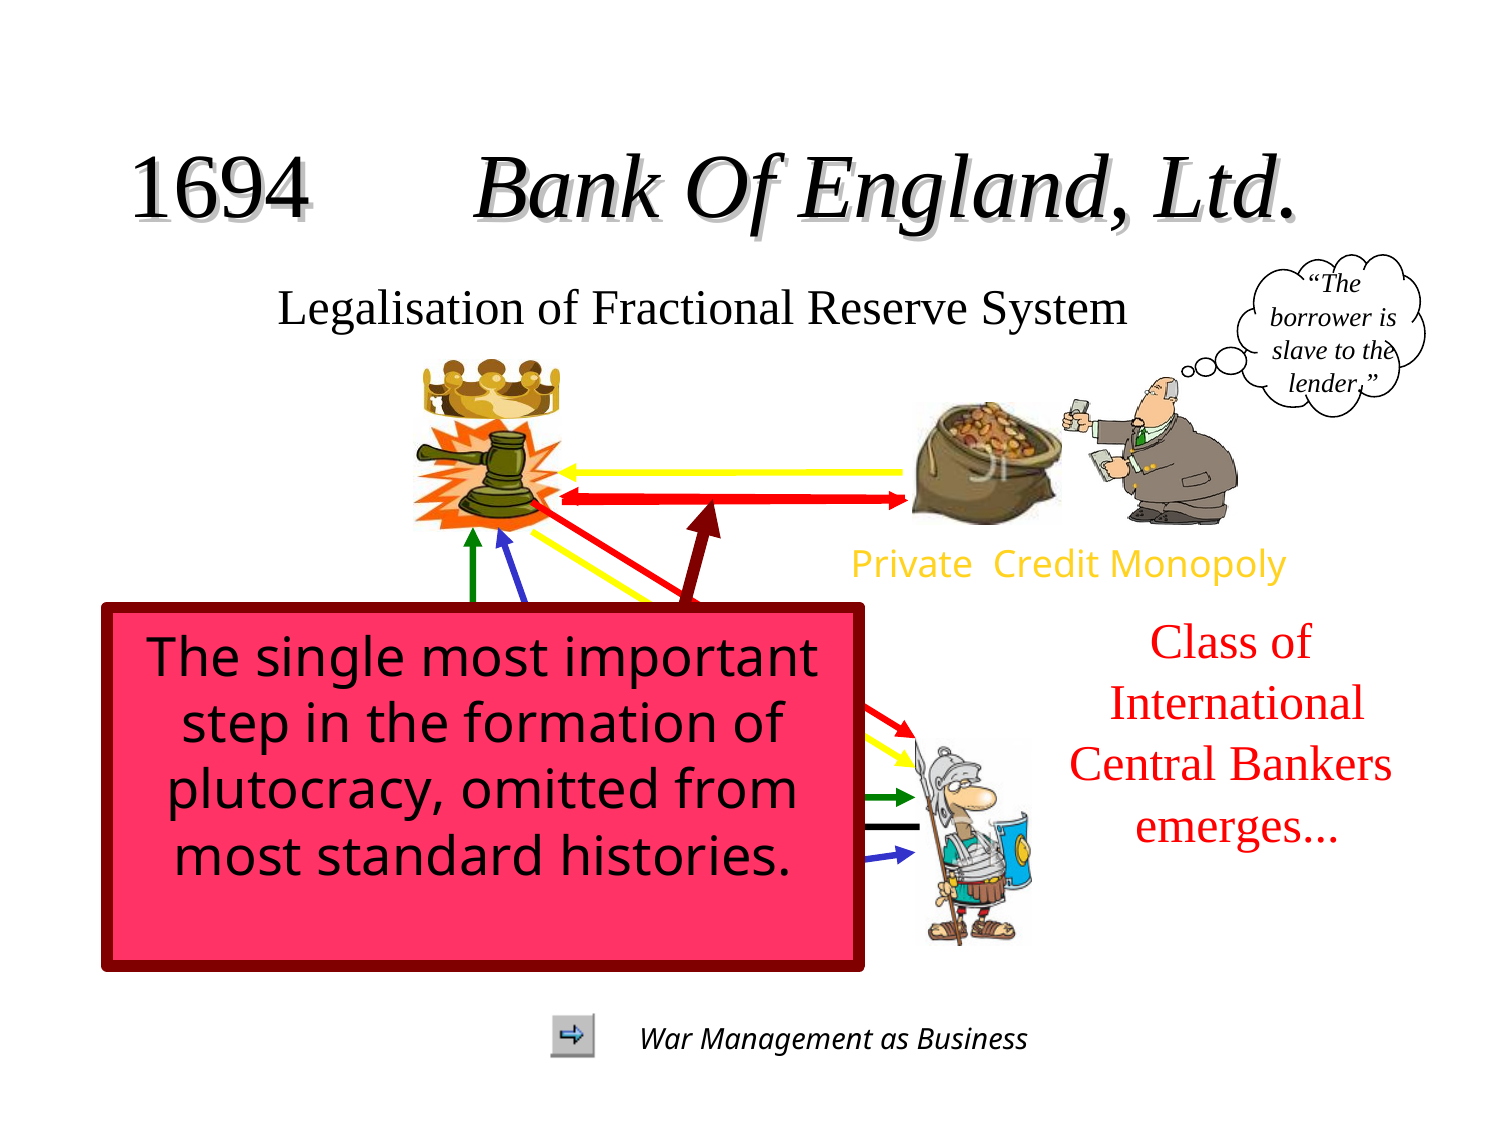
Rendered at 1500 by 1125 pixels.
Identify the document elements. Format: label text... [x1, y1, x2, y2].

text_box Legalisation of Fractional Reserve System [262, 265, 1163, 341]
picture [912, 377, 1238, 526]
text_box “The borrower is slave to the lender.” [1237, 257, 1430, 417]
picture [413, 359, 562, 532]
title 1694 Bank Of England, Ltd. [112, 99, 1418, 288]
text_box [1195, 347, 1237, 377]
picture [915, 738, 1032, 946]
text_box The single most important step in the formation of plutocracy, omitted from most standard histories. [107, 607, 860, 966]
text_box Class of International Central Bankers emerges... [1050, 599, 1426, 938]
text_box Private Credit Monopoly [712, 532, 1425, 638]
picture [549, 1012, 599, 1060]
text_box . War Management as Business [187, 1012, 1301, 1063]
text_box [1181, 366, 1195, 377]
